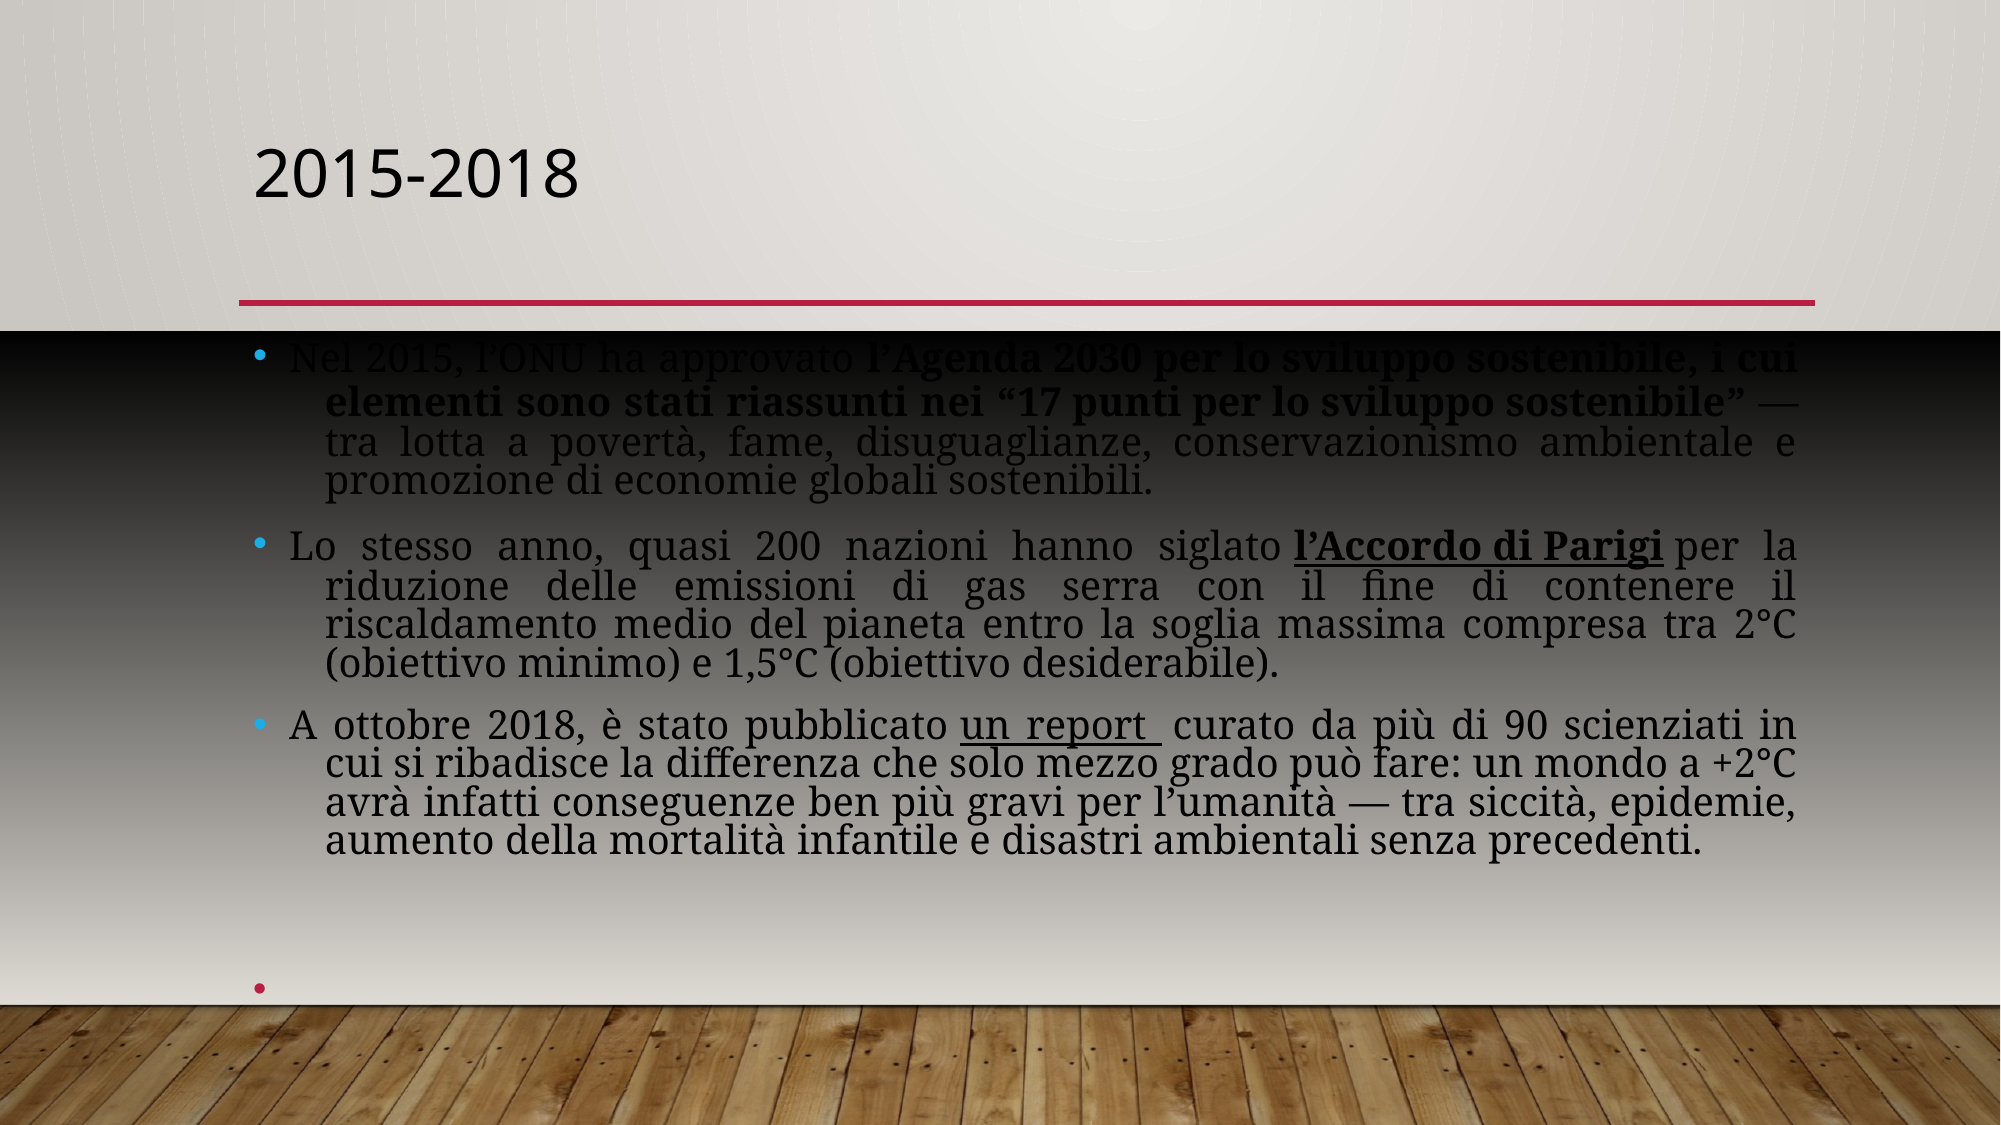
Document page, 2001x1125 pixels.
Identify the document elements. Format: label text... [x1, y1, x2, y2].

list Nel 2015, l’ONU ha approvato l’Agenda 2030 per lo sviluppo sostenibile, i cui elementi sono stati riassunti nei “17 punti per lo sviluppo sostenibile” — tra lotta a povertà, fame, disuguaglianze, conservazionismo ambientale e promozione di economie globali sostenibili. Lo stesso anno, quasi 200 nazioni hanno siglato l’Accordo di Parigi per la riduzione delle emissioni di gas serra con il fine di contenere il riscaldamento medio del pianeta entro la soglia massima compresa tra 2°C (obiettivo minimo) e 1,5°C (obiettivo desiderabile). A ottobre 2018, è stato pubblicato un report curato da più di 90 scienziati in cui si ribadisce la differenza che solo mezzo grado può fare: un mondo a +2°C avrà infatti conseguenze ben più gravi per l’umanità — tra siccità, epidemie, aumento della mortalità infantile e disastri ambientali senza precedenti. [238, 330, 1814, 897]
title 2015-2018 [238, 131, 1814, 305]
